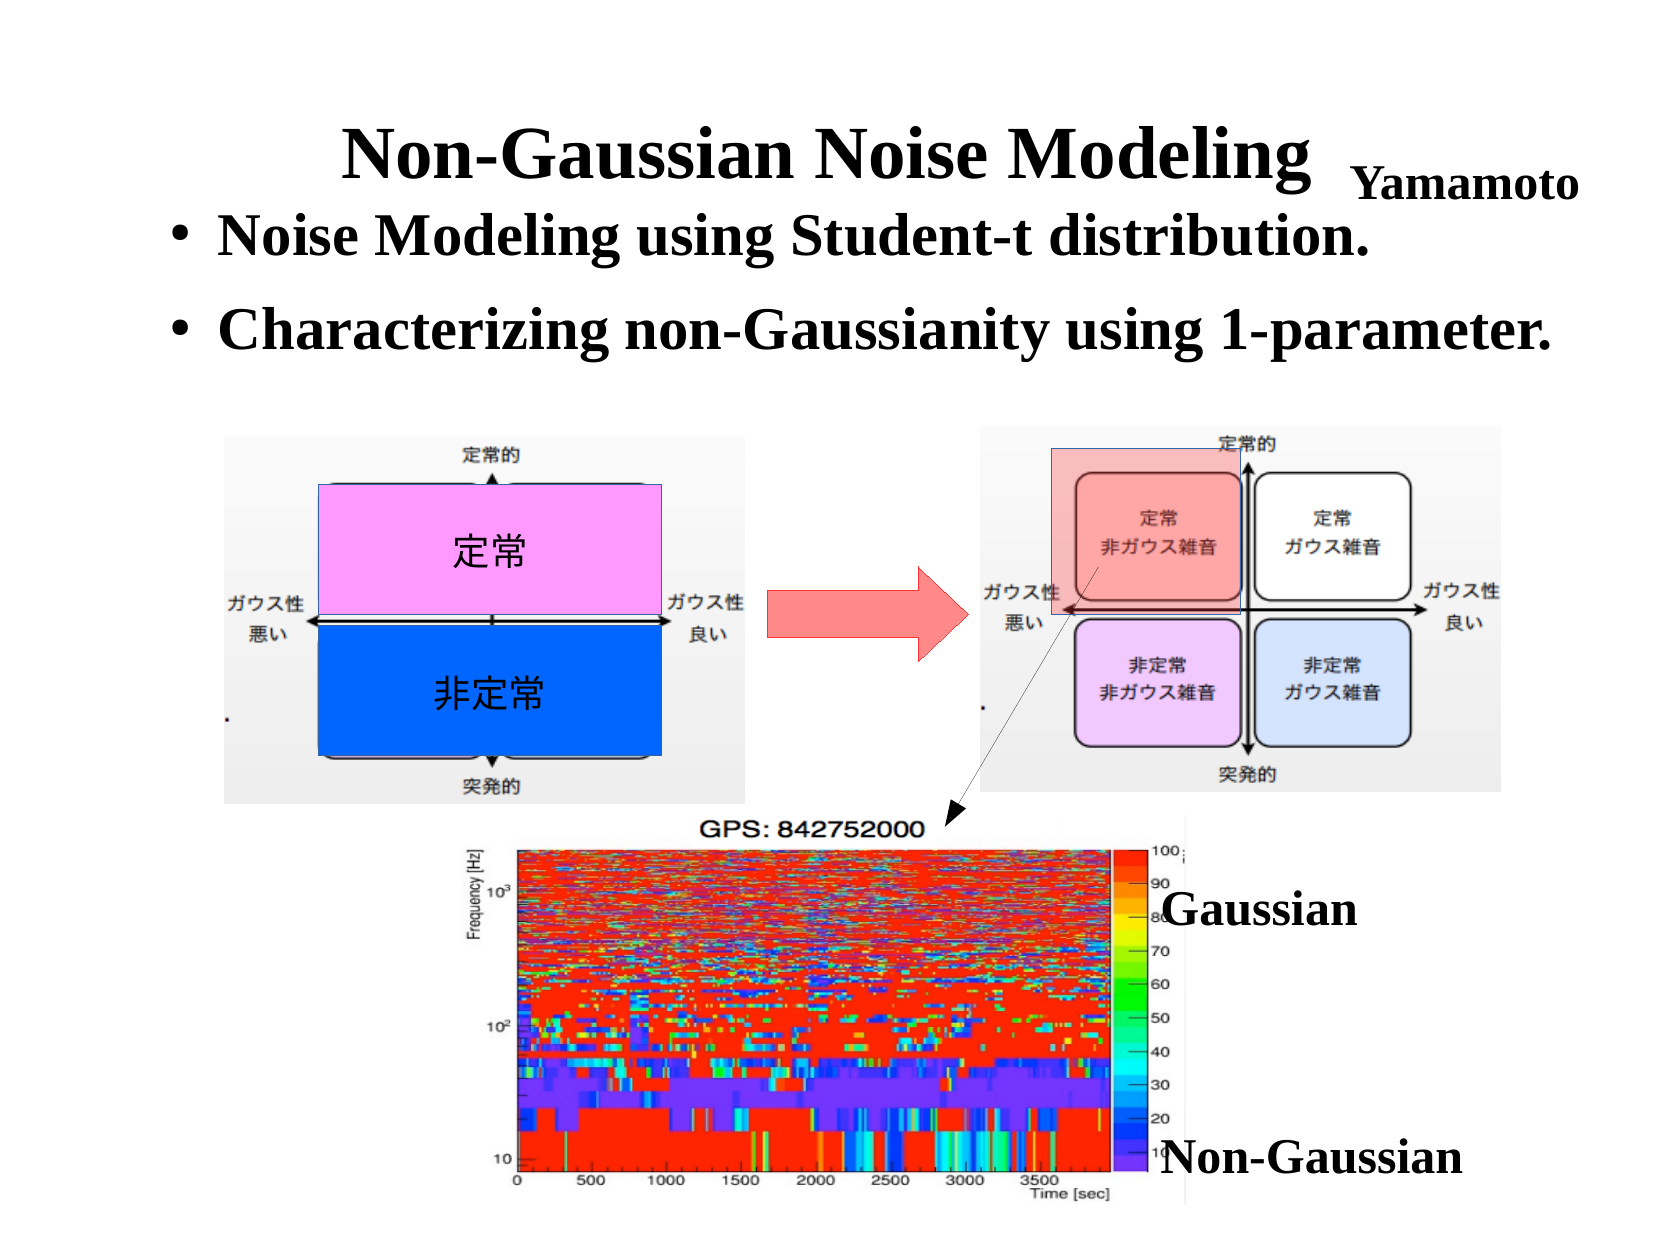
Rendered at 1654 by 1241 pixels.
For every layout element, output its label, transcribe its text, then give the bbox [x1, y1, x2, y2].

text_box 非定常 [318, 625, 662, 756]
text_box Yamamoto [1334, 147, 1630, 213]
text_box Non-Gaussian [1145, 1122, 1489, 1202]
text_box [767, 566, 969, 662]
text_box 定常 [318, 484, 662, 615]
picture [980, 425, 1501, 792]
list Noise Modeling using Student-t distribution. Characterizing non-Gaussianity using 1-parameter. [153, 200, 1571, 426]
text_box [1051, 448, 1241, 615]
text_box Gaussian [1145, 874, 1394, 939]
picture [448, 814, 1186, 1205]
picture [224, 436, 745, 804]
title Non-Gaussian Noise Modeling [82, 49, 1571, 257]
